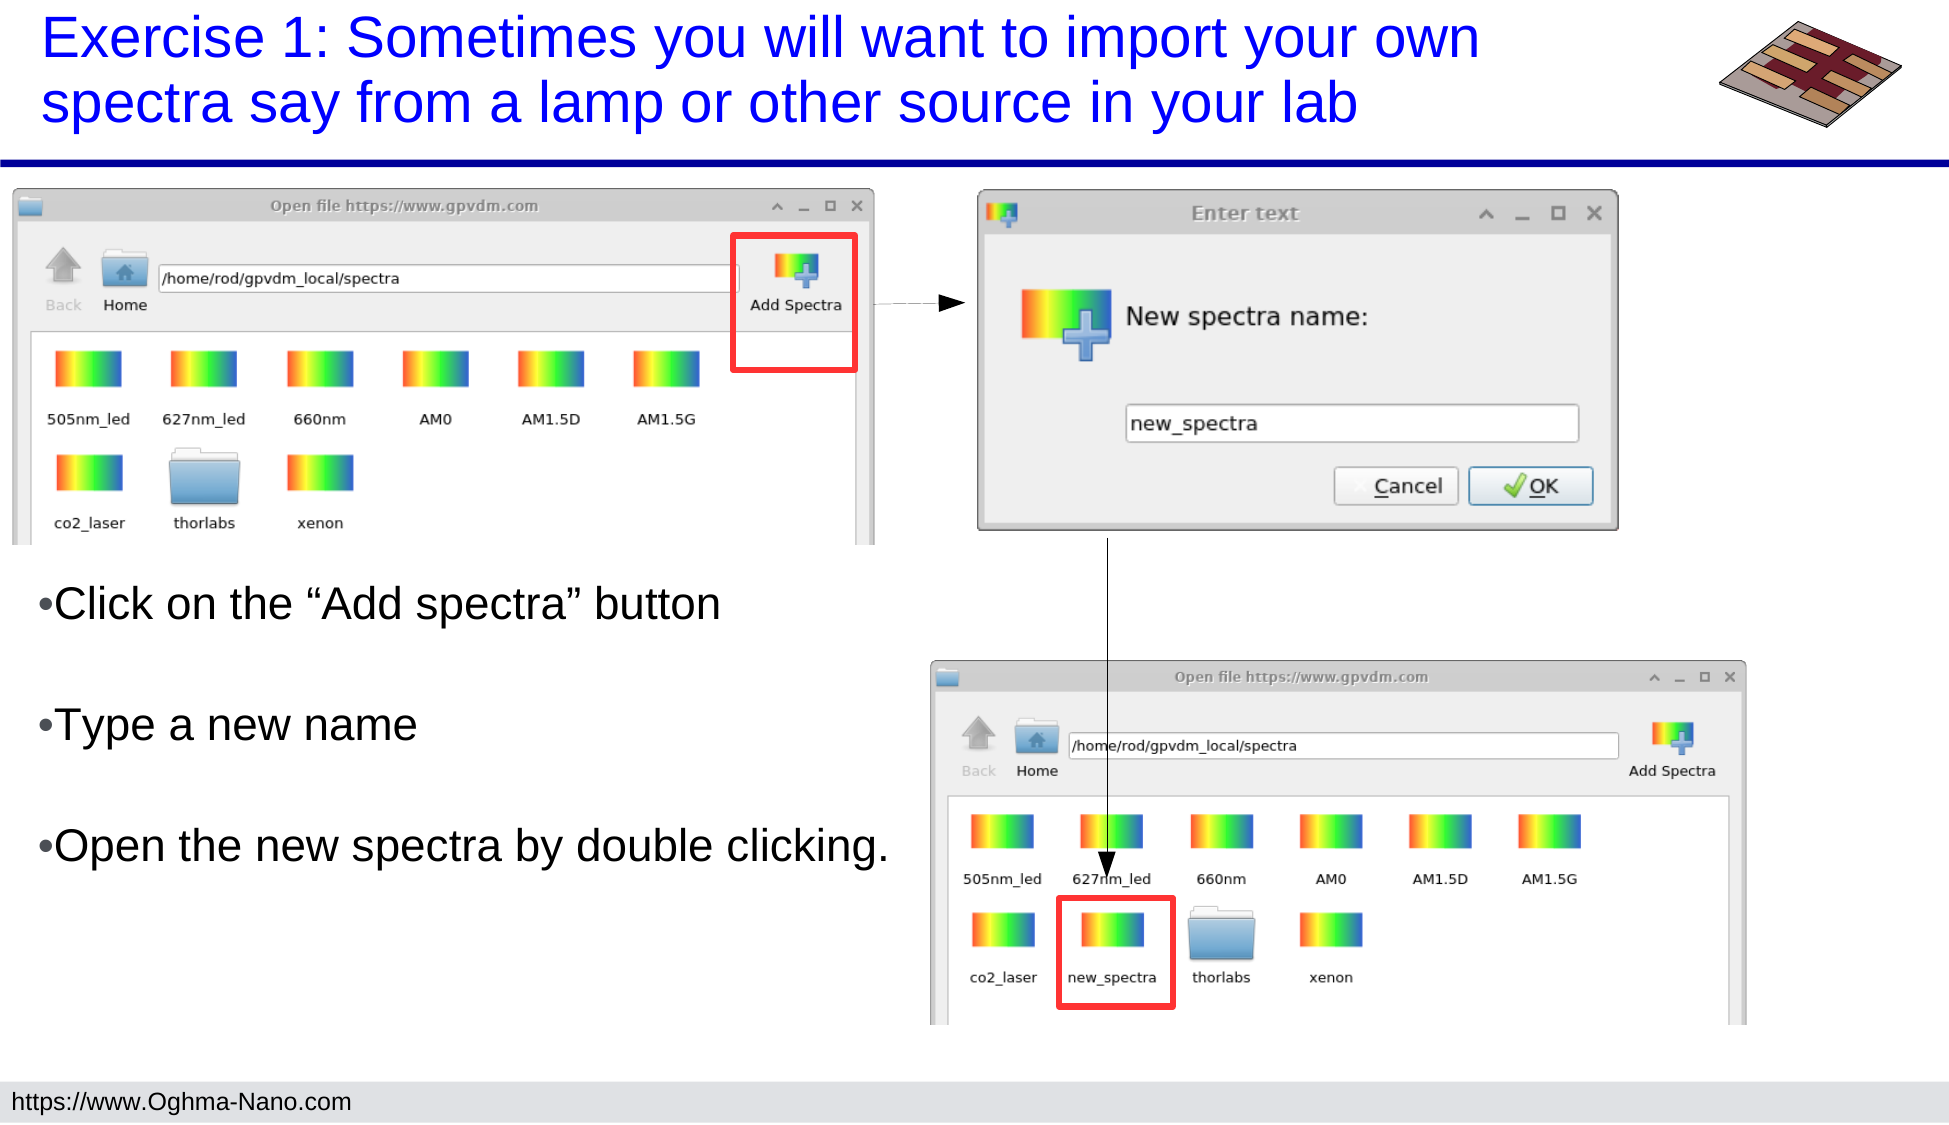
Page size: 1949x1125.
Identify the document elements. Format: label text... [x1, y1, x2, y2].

list Click on the “Add spectra” button Type a new name Open the new spectra by double clicking. [37, 577, 1646, 872]
picture [977, 189, 1619, 531]
title Exercise 1: Sometimes you will want to import your own spectra say from a lamp or other source in your lab [26, 0, 1635, 143]
picture [12, 188, 875, 545]
picture [930, 660, 1747, 1025]
